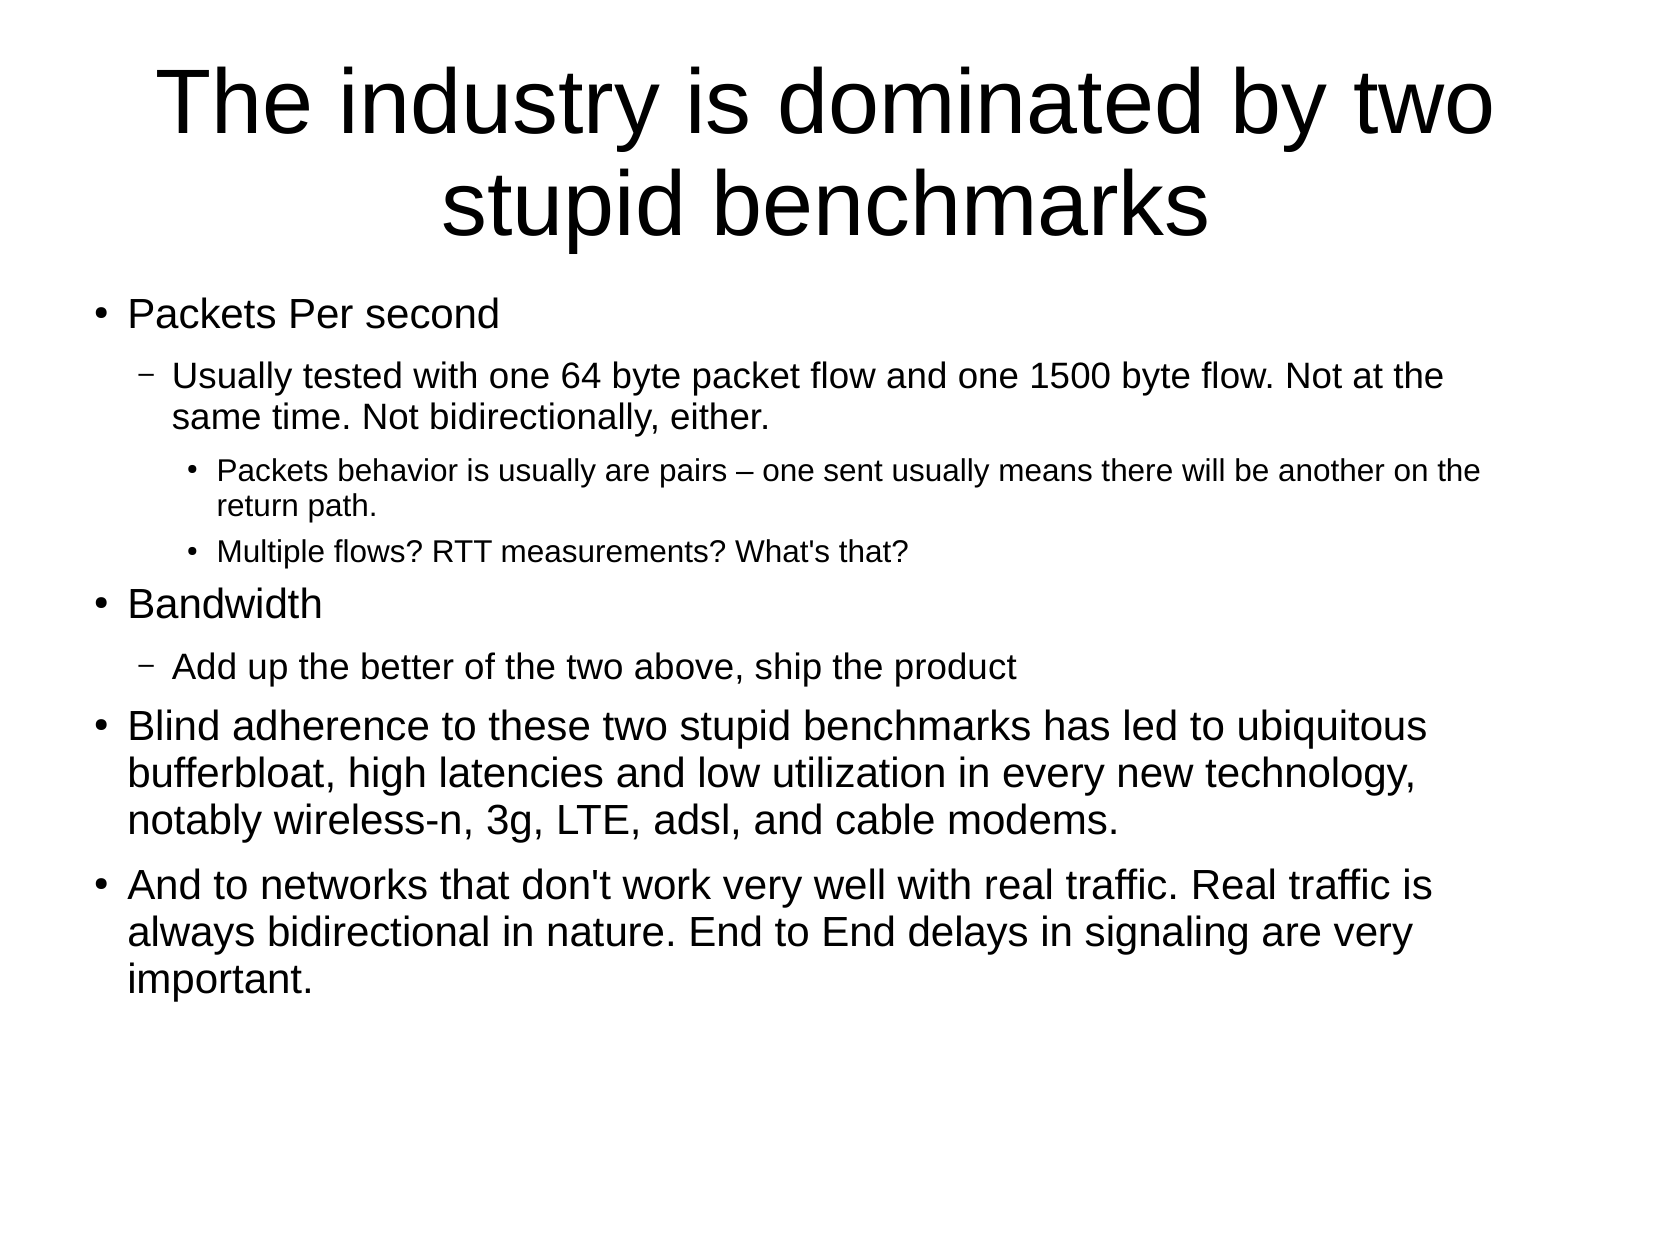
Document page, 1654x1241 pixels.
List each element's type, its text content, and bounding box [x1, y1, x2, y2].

title The industry is dominated by two stupid benchmarks [82, 49, 1571, 257]
list Packets Per second Usually tested with one 64 byte packet flow and one 1500 byte flow. Not at the same time. Not bidirectionally, either. Packets behavior is usually are pairs – one sent usually means there will be another on the return path. Multiple flows? RTT measurements? What's that? Bandwidth Add up the better of the two above, ship the product Blind adherence to these two stupid benchmarks has led to ubiquitous bufferbloat, high latencies and low utilization in every new technology, notably wireless-n, 3g, LTE, adsl, and cable modems. And to networks that don't work very well with real traffic. Real traffic is always bidirectional in nature. End to End delays in signaling are very important. [82, 290, 1538, 1010]
